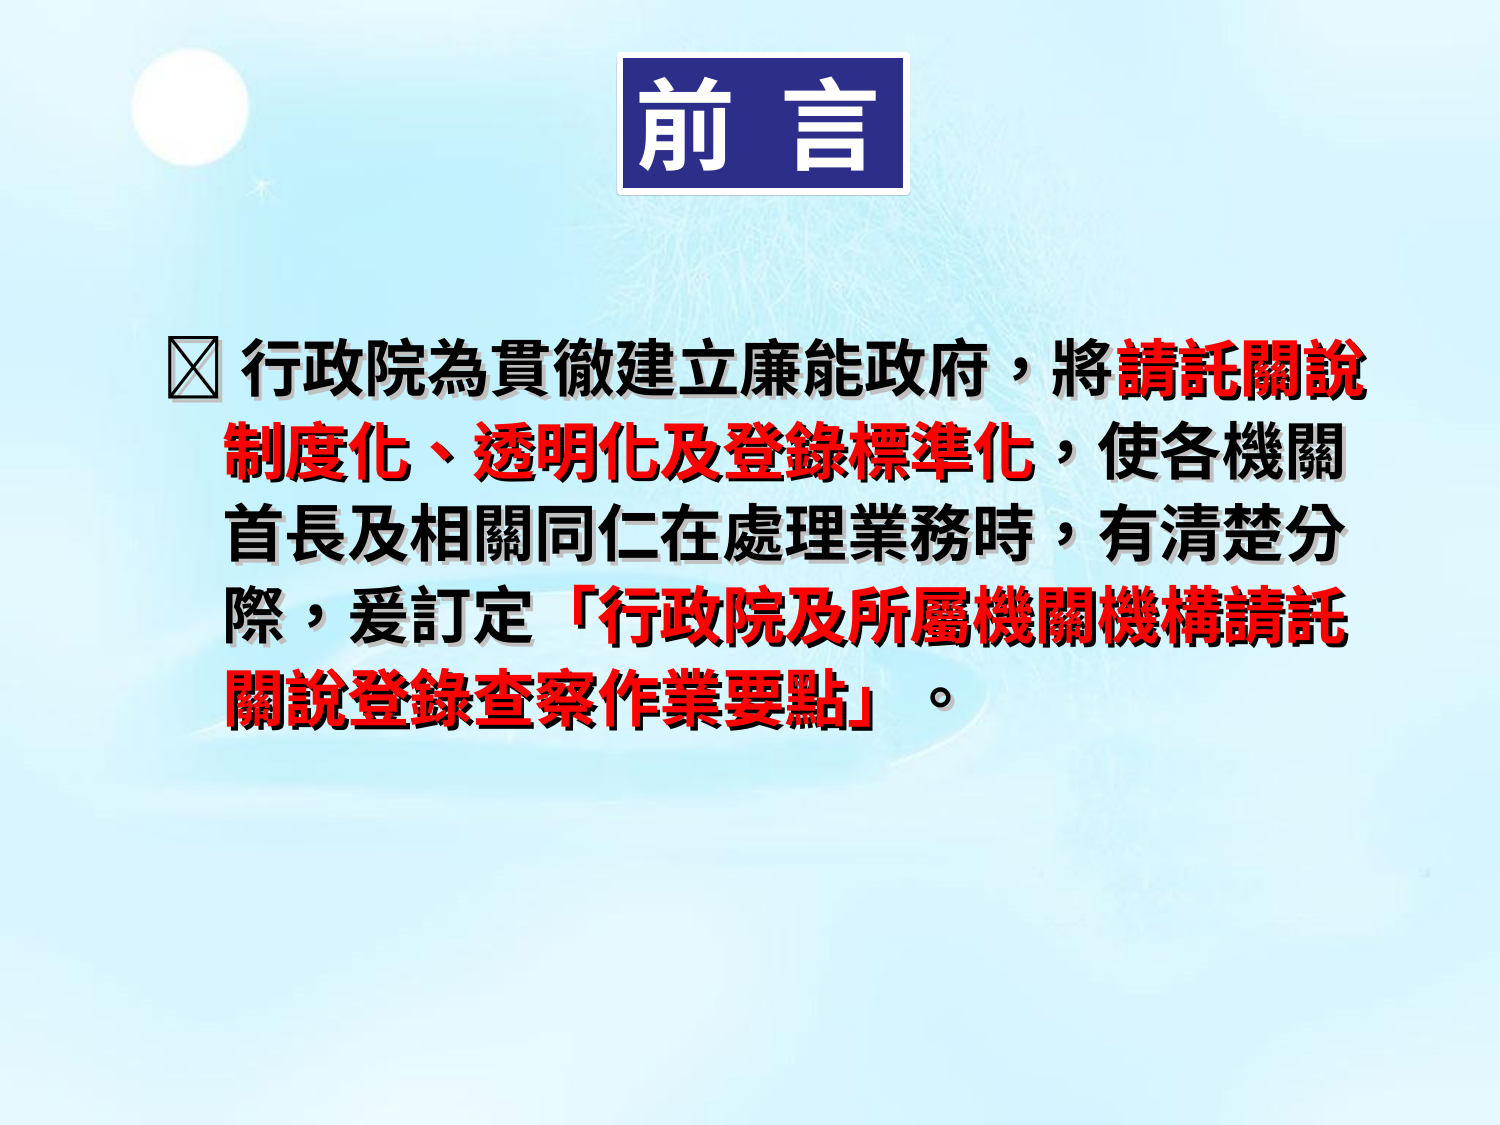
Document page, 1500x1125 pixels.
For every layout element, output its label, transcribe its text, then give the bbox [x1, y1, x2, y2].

text_box 前 言 [620, 55, 907, 192]
text_box 行政院為貫徹建立廉能政府，將請託關說制度化、透明化及登錄標準化，使各機關首長及相關同仁在處理業務時，有清楚分際，爰訂定「行政院及所屬機關機構請託關說登錄查察作業要點」。 [148, 314, 1411, 741]
picture [0, 0, 1500, 1125]
